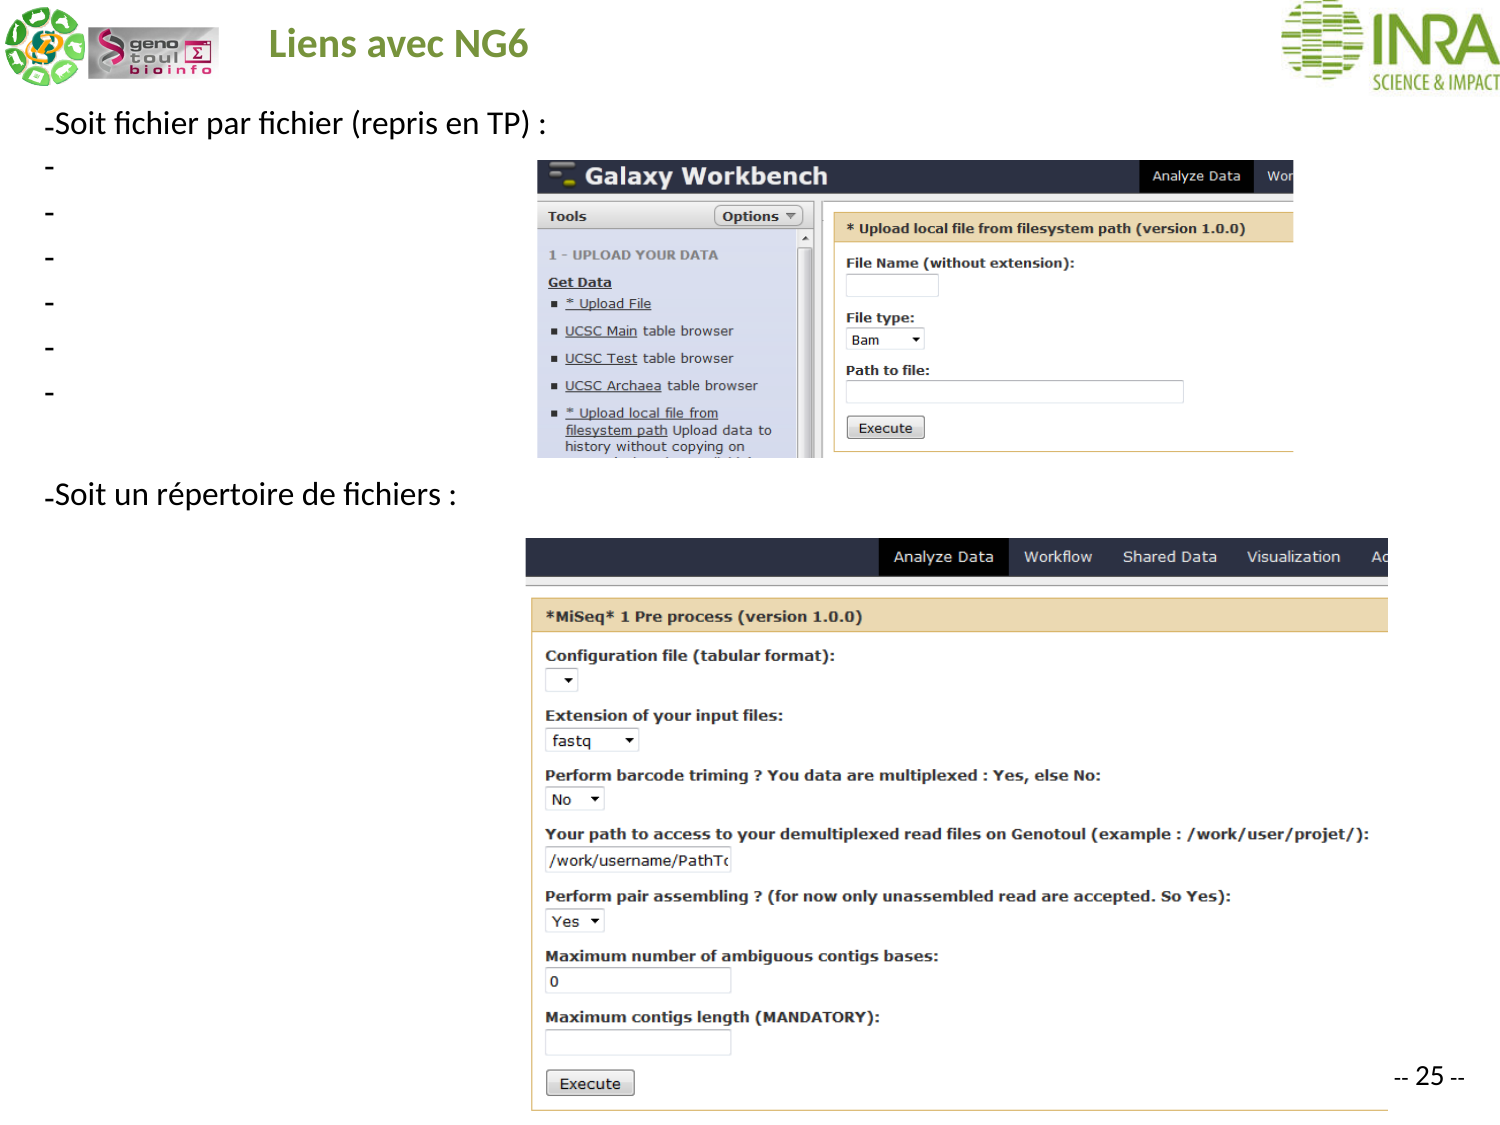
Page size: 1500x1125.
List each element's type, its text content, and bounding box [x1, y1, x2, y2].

text_box Liens avec NG6 [253, 19, 1270, 86]
picture [537, 160, 1294, 458]
picture [525, 538, 1388, 1118]
text_box Soit fichier par fichier (repris en TP) : Soit un répertoire de fichiers : [29, 101, 1447, 1095]
